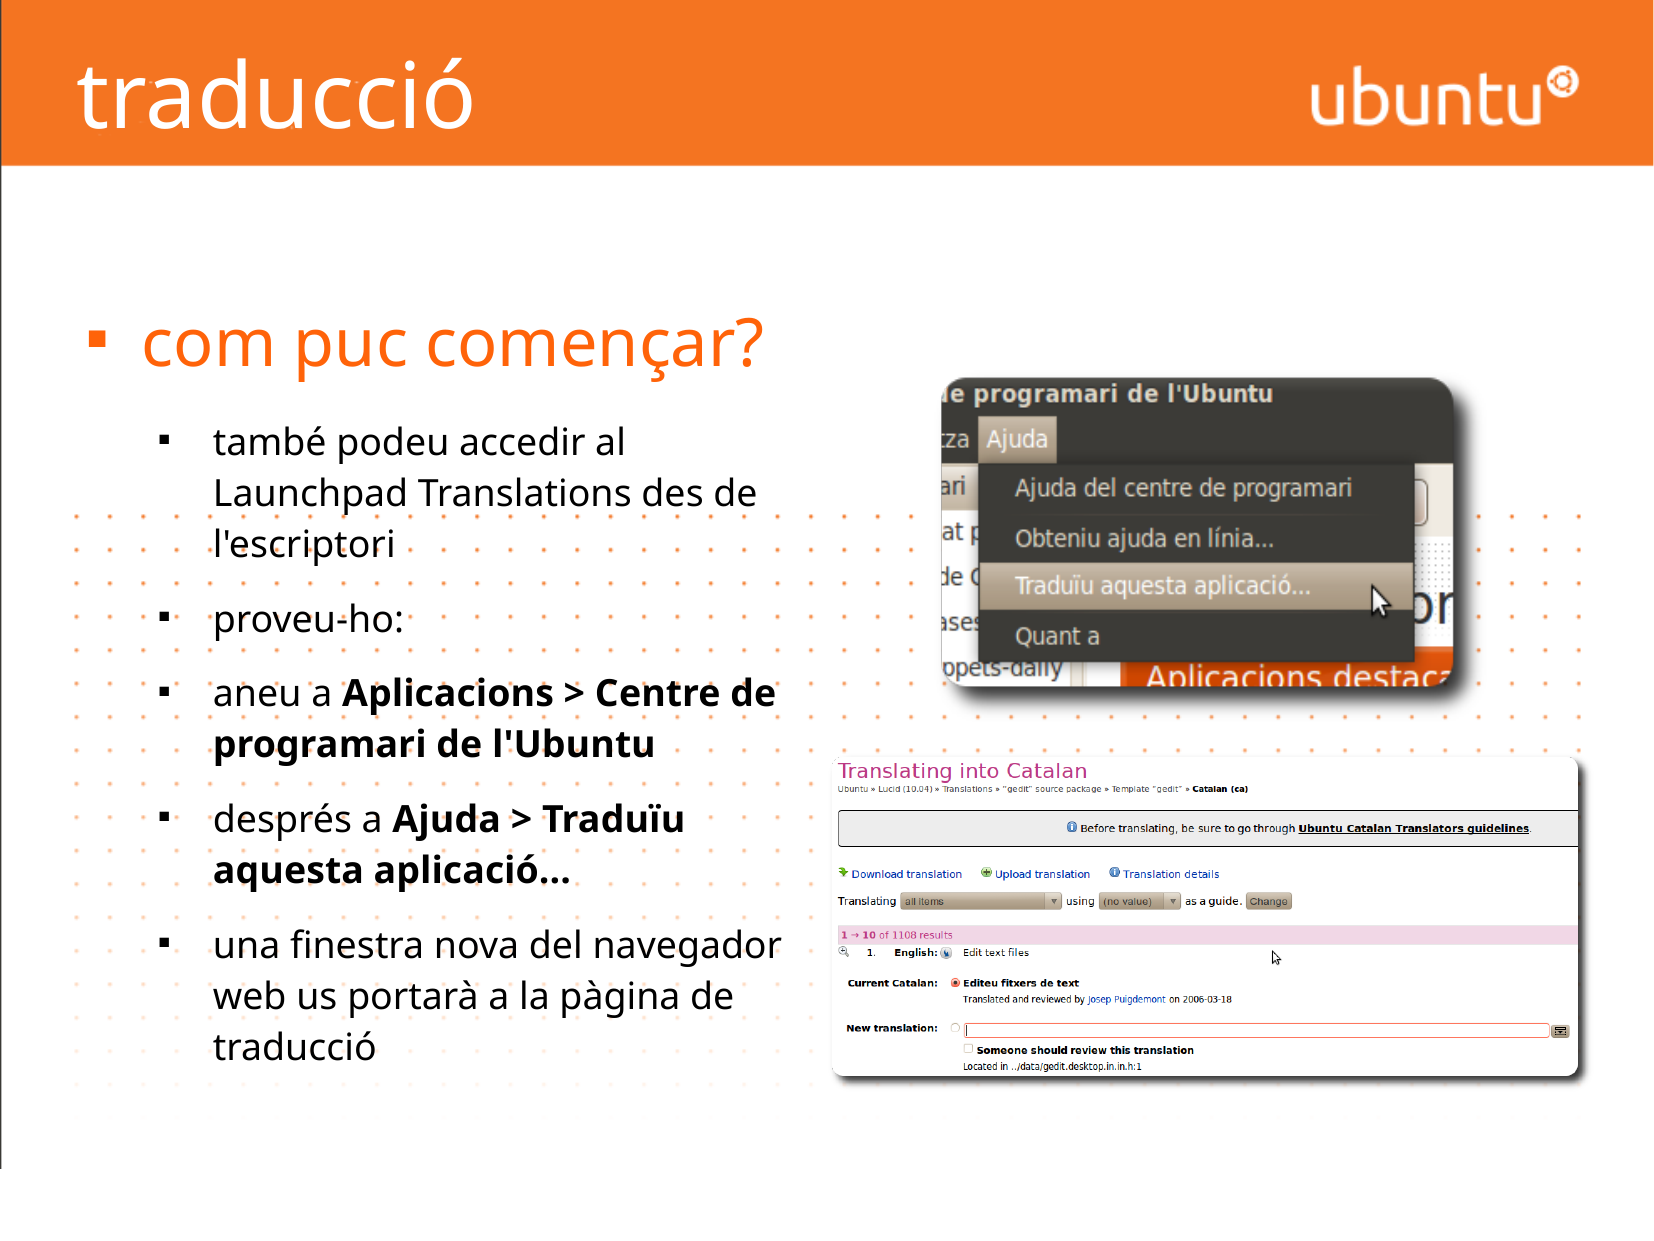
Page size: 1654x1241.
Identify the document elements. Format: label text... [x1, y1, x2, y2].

list com puc començar? també podeu accedir al Launchpad Translations des de l'escriptori proveu-ho: aneu a Aplicacions > Centre de programari de l'Ubuntu després a Ajuda > Traduïu aquesta aplicació... una finestra nova del navegador web us portarà a la pàgina de traducció [71, 295, 798, 1098]
picture [0, 0, 1654, 1169]
title traducció [76, 29, 1565, 158]
chart [845, 290, 1572, 751]
